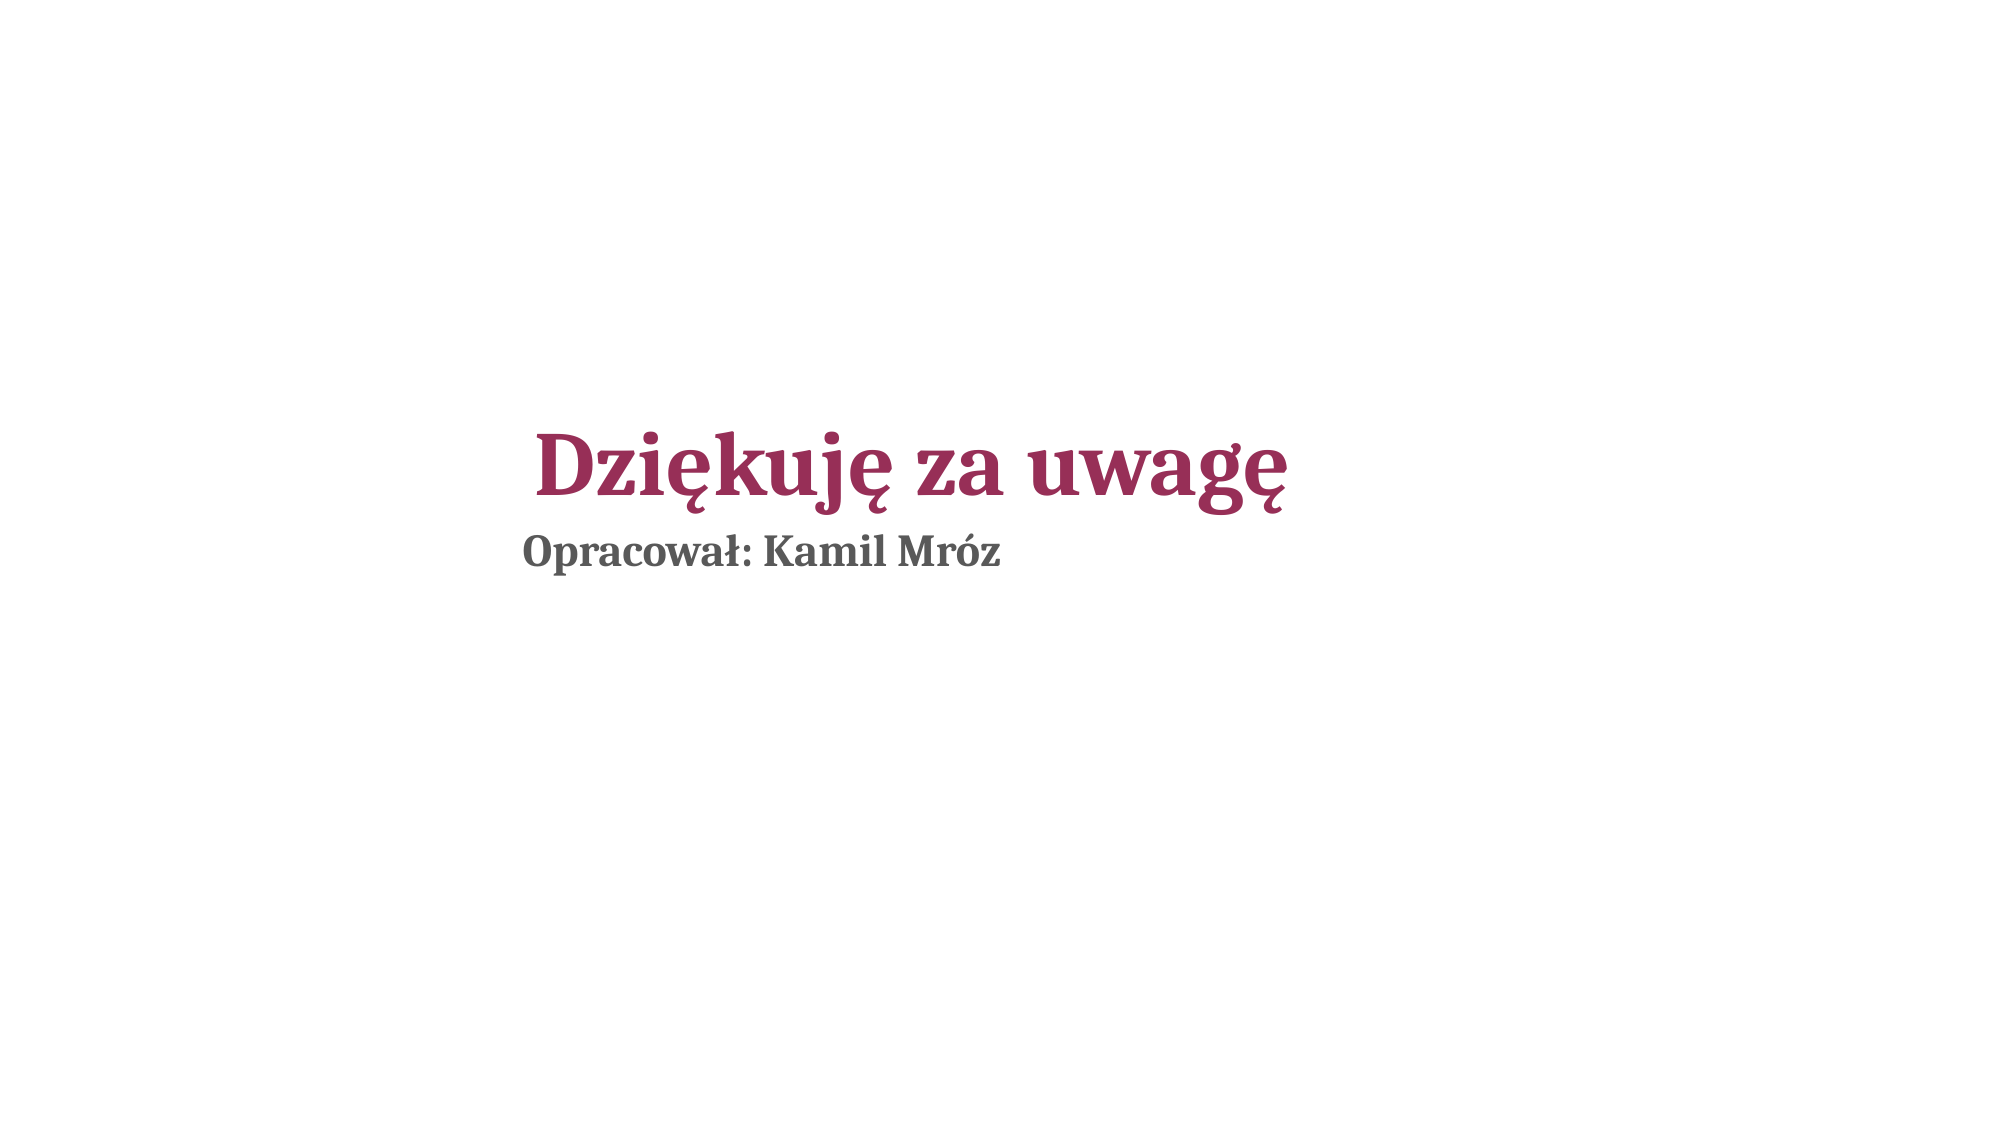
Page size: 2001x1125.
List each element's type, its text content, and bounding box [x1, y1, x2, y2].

title Dziękuję za uwagę [519, 408, 1645, 709]
list Opracował: Kamil Mróz [507, 519, 1321, 655]
